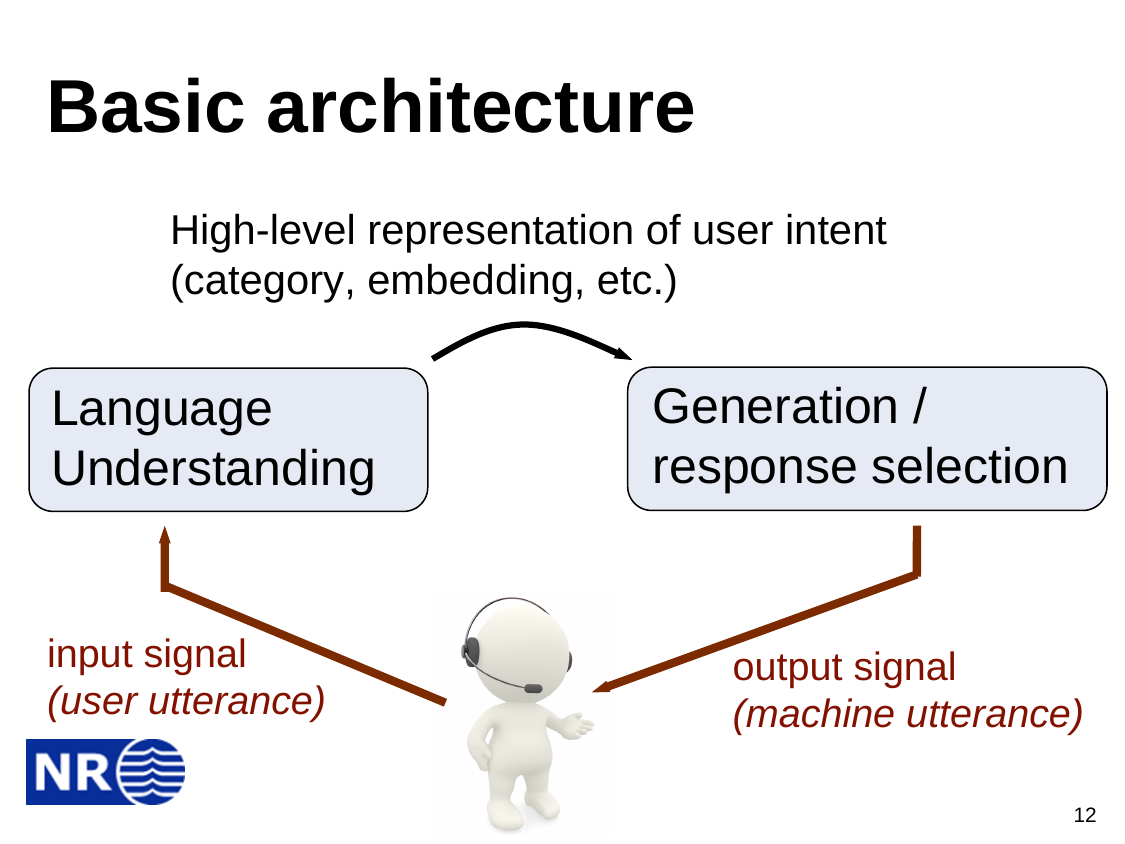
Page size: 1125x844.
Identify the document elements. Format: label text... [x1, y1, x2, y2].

text_box Generation / response selection [637, 365, 1096, 502]
picture [432, 591, 615, 835]
text_box [1058, 793, 1118, 830]
text_box input signal (user utterance) [42, 623, 416, 728]
title Basic architecture [30, 32, 1095, 157]
text_box Language Understanding [36, 368, 414, 505]
text_box High-level representation of user intent (category, embedding, etc.) [155, 195, 1075, 312]
text_box input signal (user utterance) [268, 623, 416, 685]
text_box [627, 370, 1107, 511]
text_box [29, 370, 428, 512]
text_box output signal (machine utterance) [728, 635, 1095, 741]
